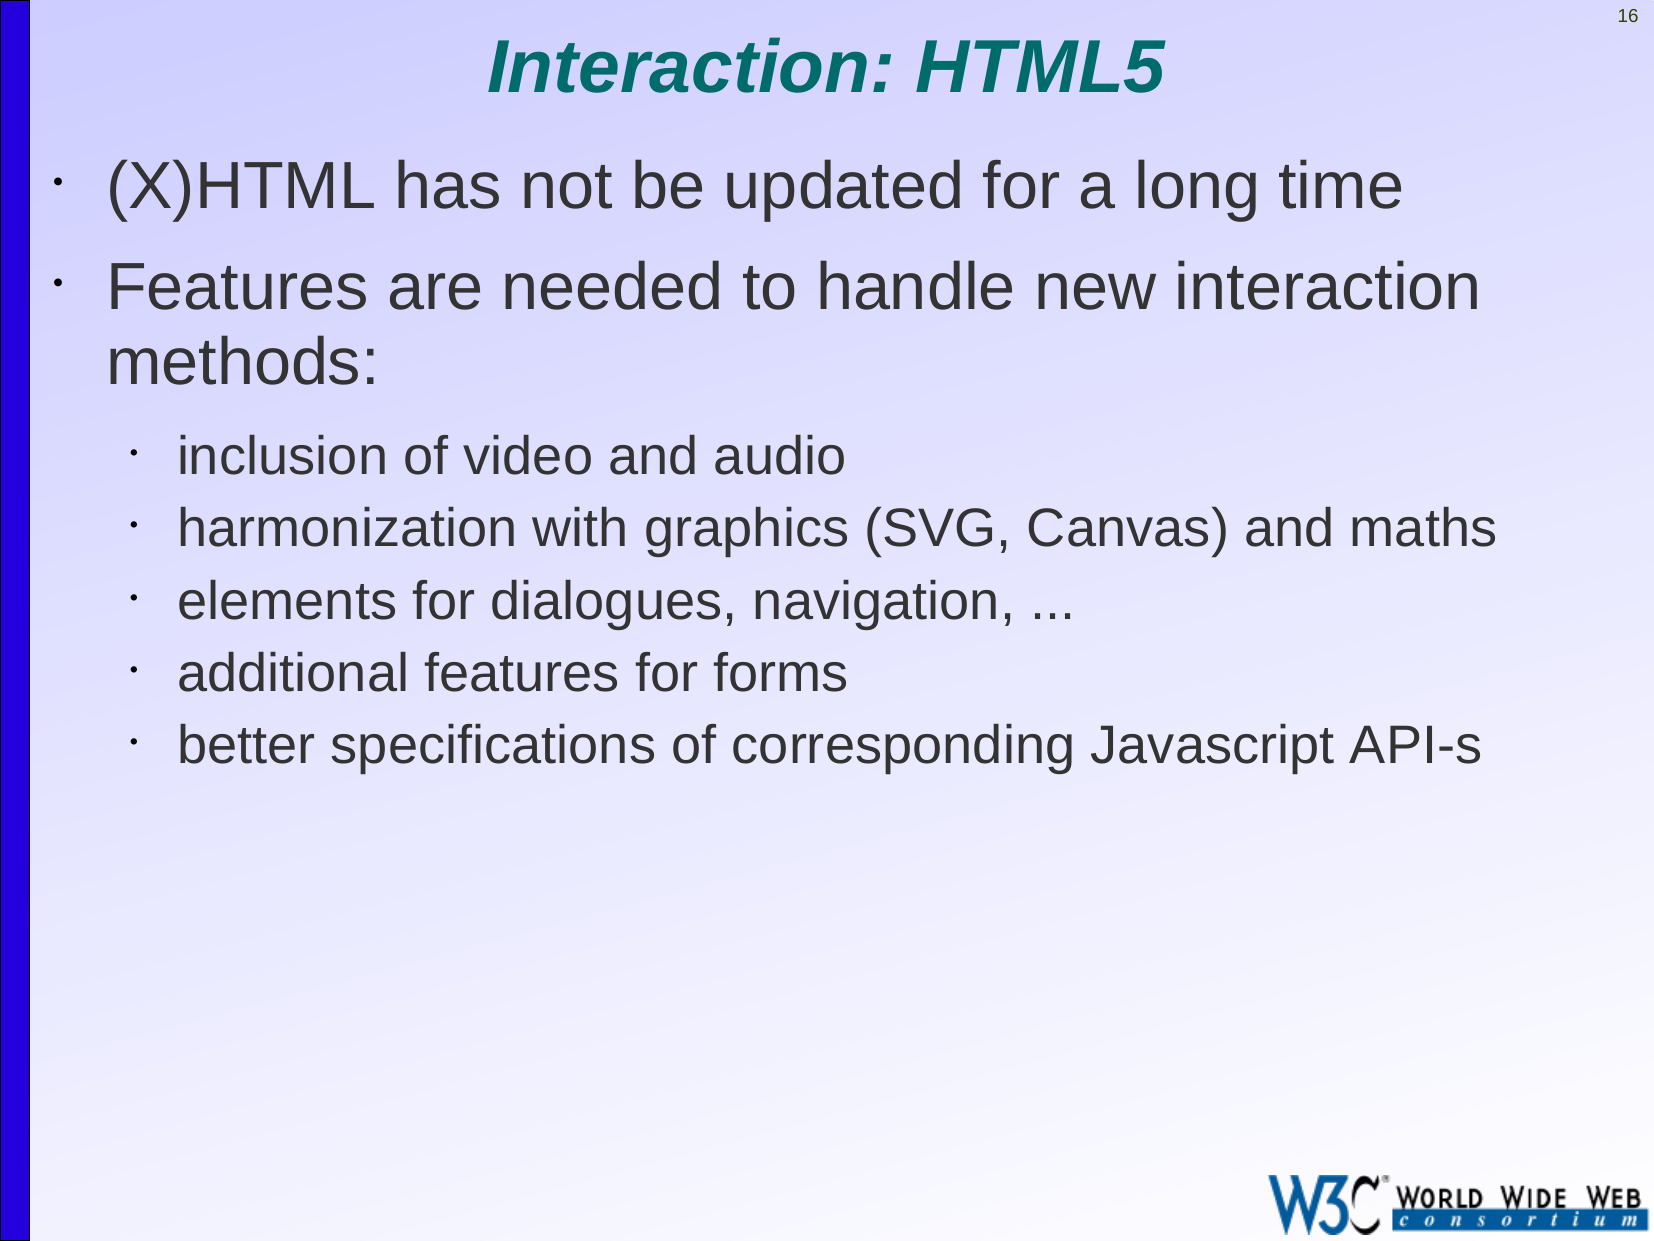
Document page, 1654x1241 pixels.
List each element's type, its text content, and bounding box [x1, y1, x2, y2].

title Interaction: HTML5 [0, 13, 1654, 117]
picture [1263, 1175, 1654, 1235]
list (X)HTML has not be updated for a long time Features are needed to handle new interaction methods: inclusion of video and audio harmonization with graphics (SVG, Canvas) and maths elements for dialogues, navigation, ... additional features for forms better specifications of corresponding Javascript API-s [35, 147, 1618, 1119]
